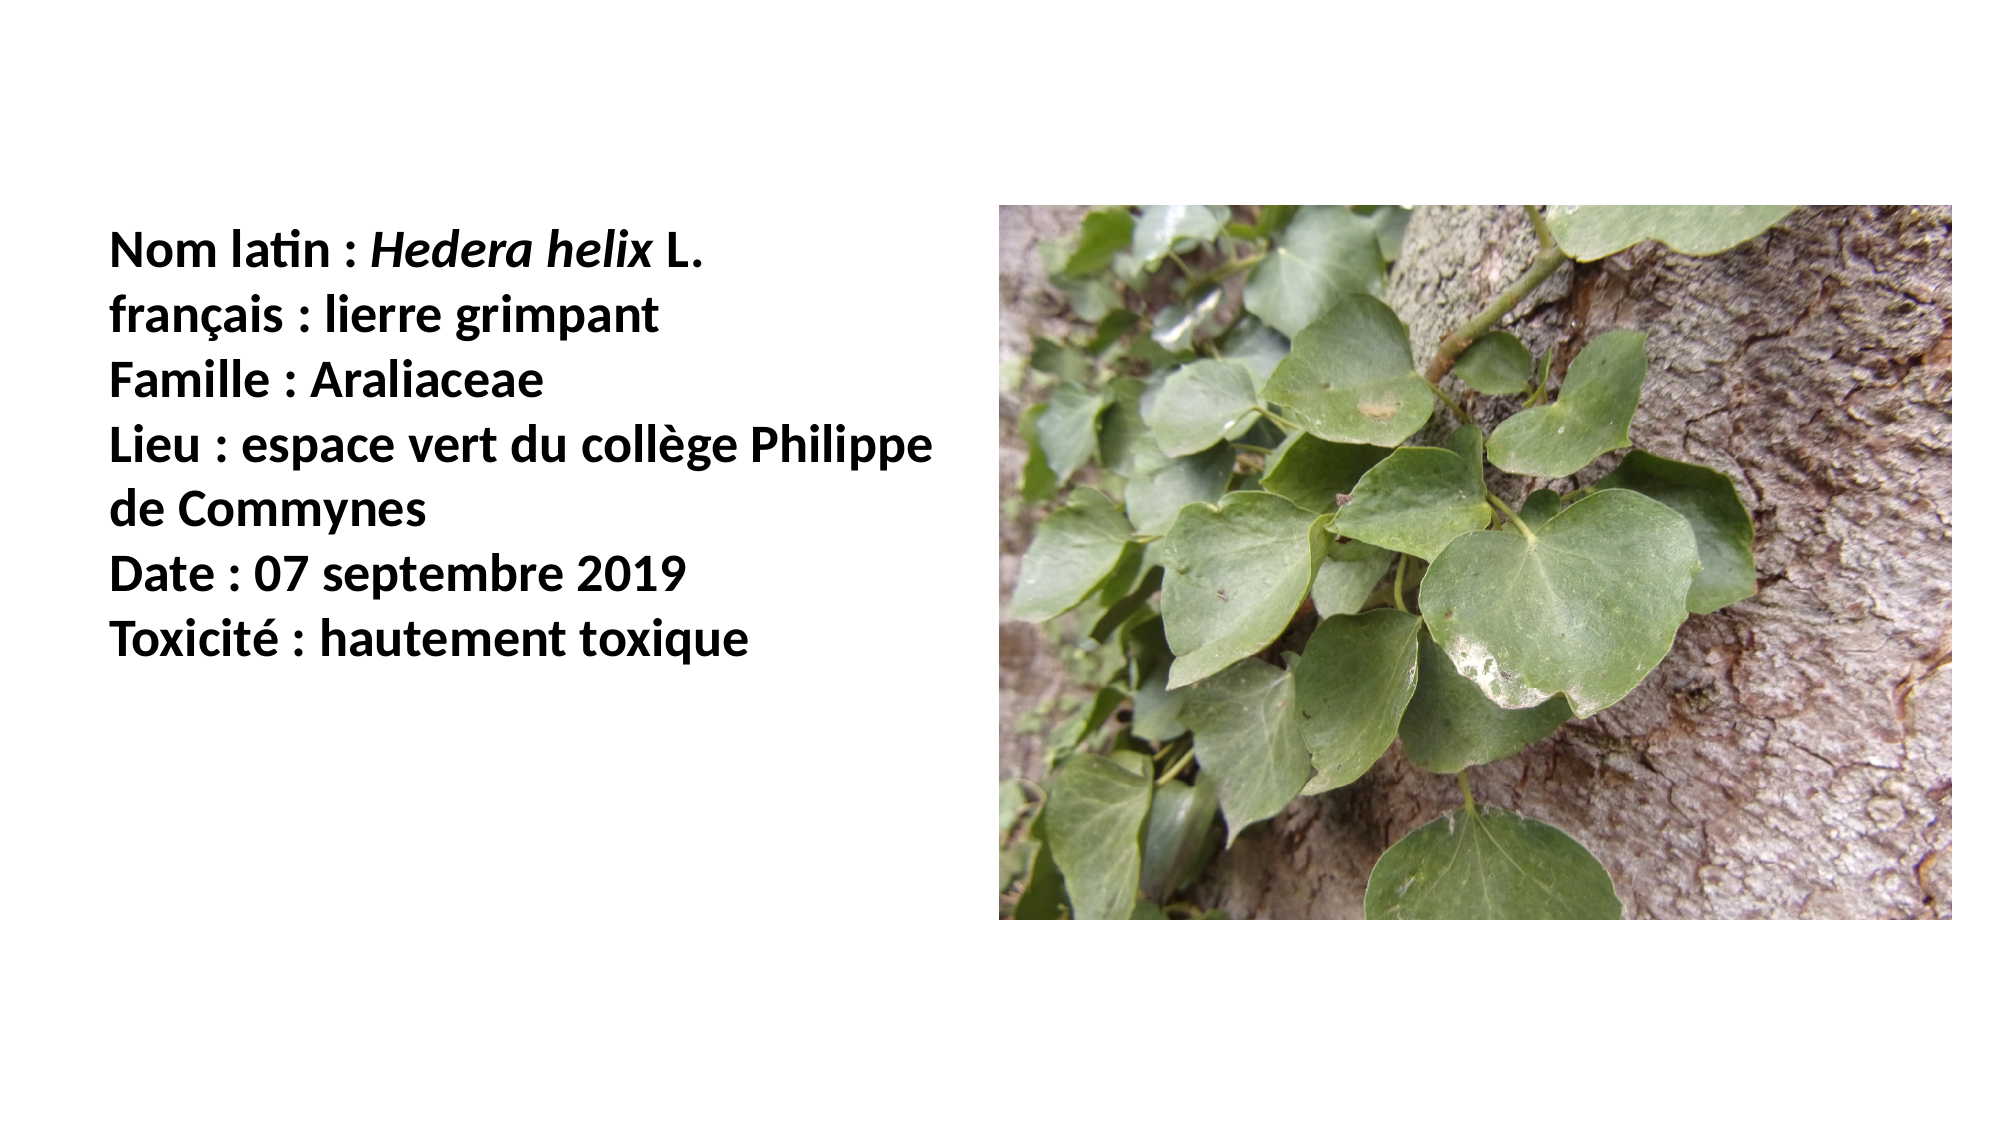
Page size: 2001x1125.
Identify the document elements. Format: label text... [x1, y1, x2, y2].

text_box Nom latin : Hedera helix L. français : lierre grimpant Famille : Araliaceae Lieu : espace vert du collège Philippe de Commynes Date : 07 septembre 2019 Toxicité : hautement toxique [94, 205, 956, 680]
picture [999, 205, 1952, 920]
